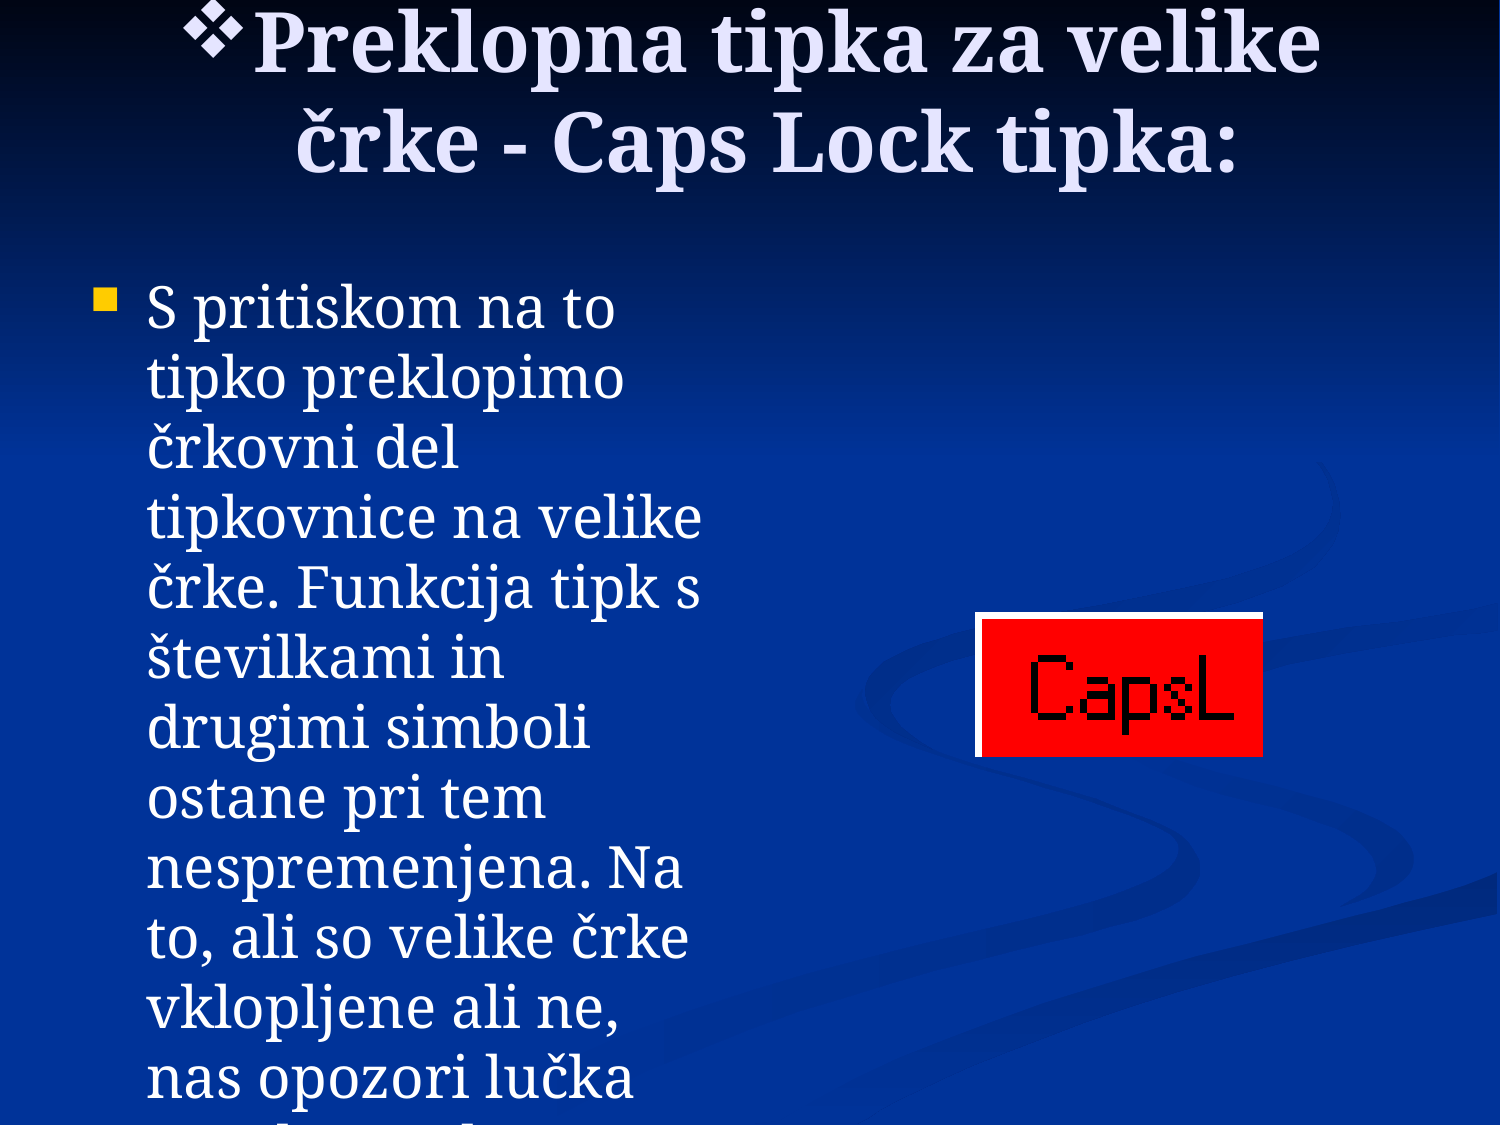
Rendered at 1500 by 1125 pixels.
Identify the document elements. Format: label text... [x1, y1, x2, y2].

list S pritiskom na to tipko preklopimo črkovni del tipkovnice na velike črke. Funkcija tipk s številkami in drugimi simboli ostane pri tem nespremenjena. Na to, ali so velike črke vklopljene ali ne, nas opozori lučka LED kontrole - Caps Lock. [75, 262, 738, 1005]
title Preklopna tipka za velike črke - Caps Lock tipka: [75, 45, 1425, 233]
picture [975, 612, 1263, 757]
